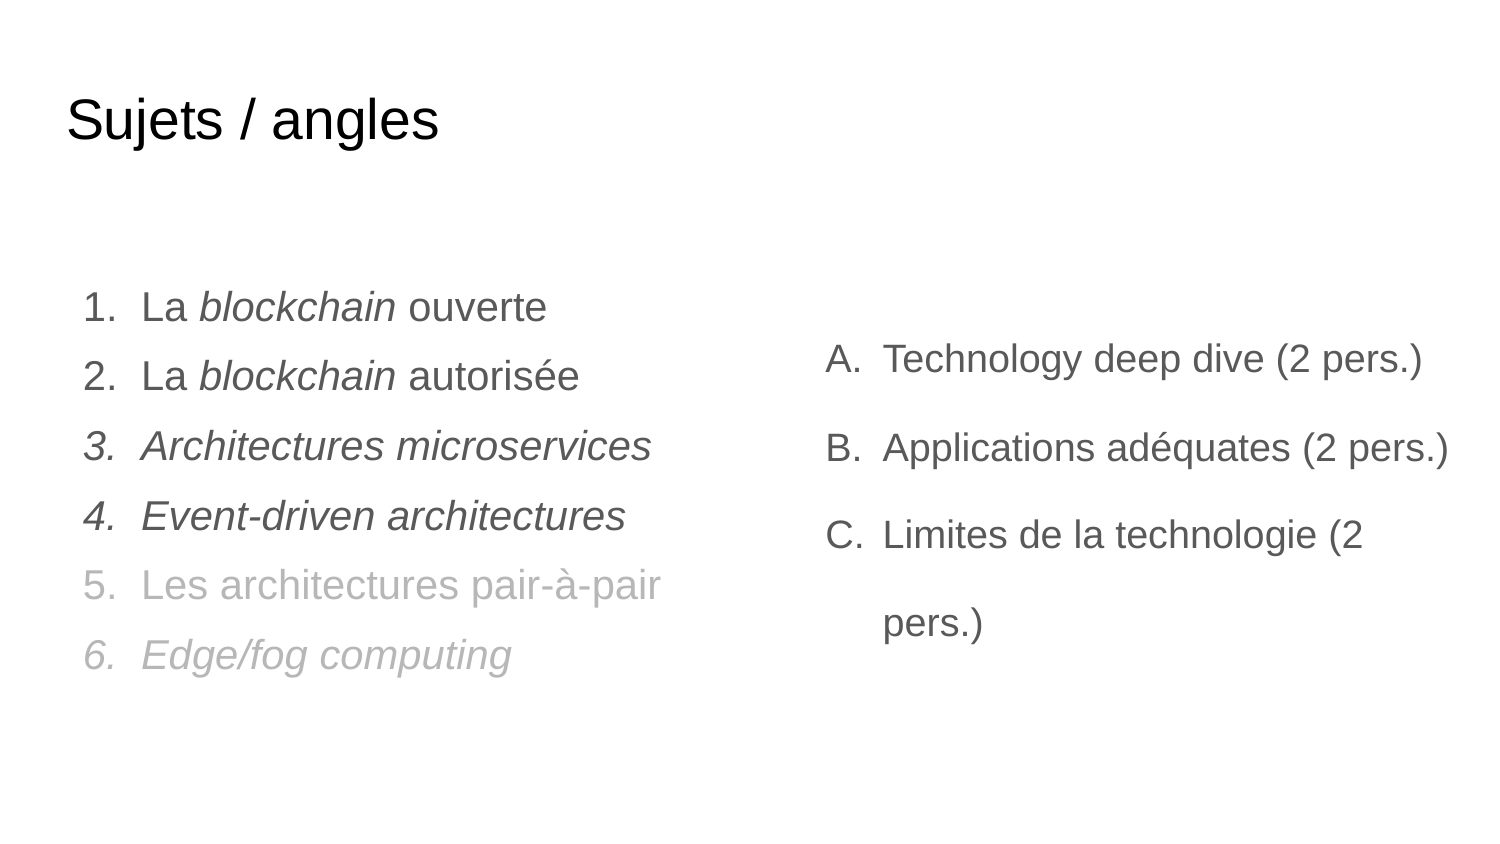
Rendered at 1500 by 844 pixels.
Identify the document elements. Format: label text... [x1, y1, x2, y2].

list Technology deep dive (2 pers.) Applications adéquates (2 pers.) Limites de la technologie (2 pers.) [792, 189, 1486, 750]
list La blockchain ouverte La blockchain autorisée Architectures microservices Event-driven architectures Les architectures pair-à-pair Edge/fog computing [51, 189, 708, 750]
title Sujets / angles [51, 72, 1449, 167]
